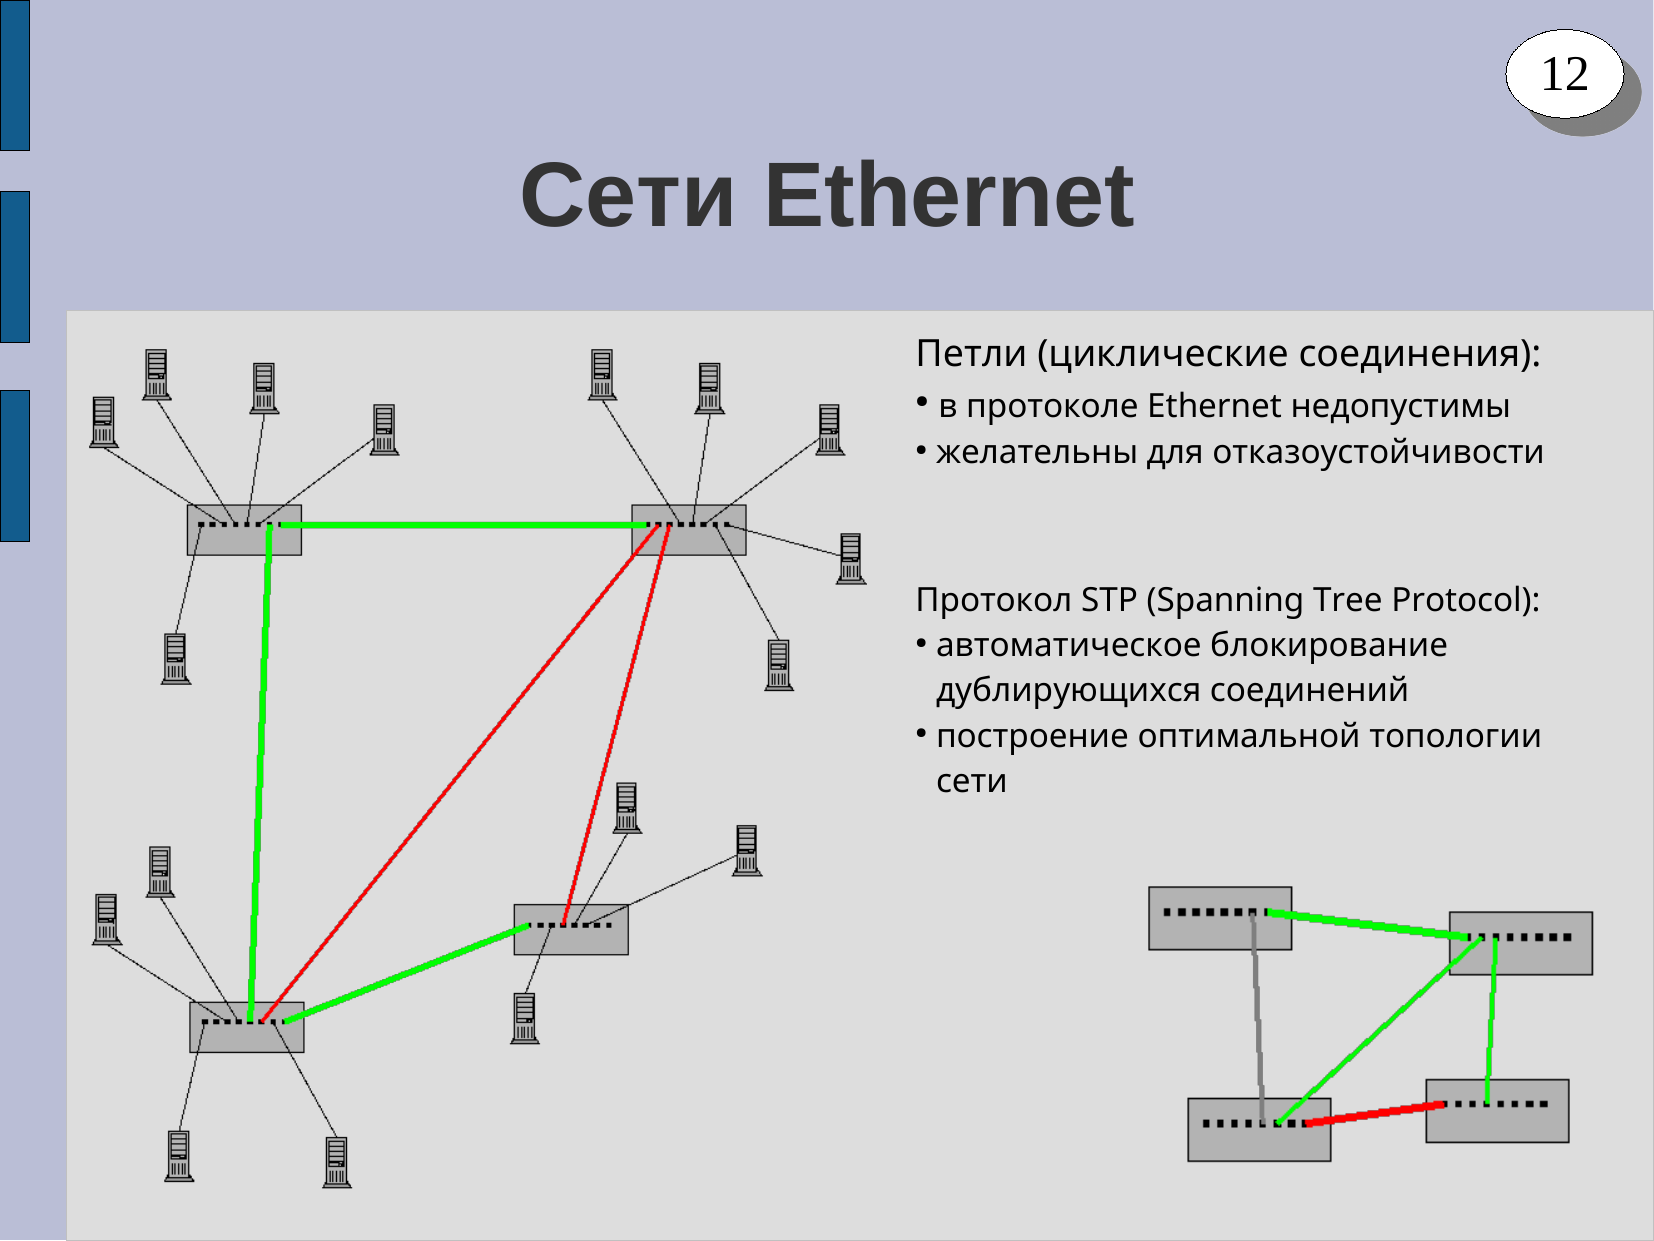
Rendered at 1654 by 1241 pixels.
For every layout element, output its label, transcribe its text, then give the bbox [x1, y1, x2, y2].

title Сети Ethernet [121, 91, 1534, 299]
text_box 12 [1505, 29, 1625, 119]
picture [88, 348, 867, 1211]
text_box Петли (циклические соединения): в протоколе Ethernet недопустимы желательны для отказоустойчивости Протокол STP (Spanning Tree Protocol): автоматическое блокирование дублирующихся соединений построение оптимальной топологии сети [915, 326, 1625, 827]
picture [1147, 885, 1595, 1193]
